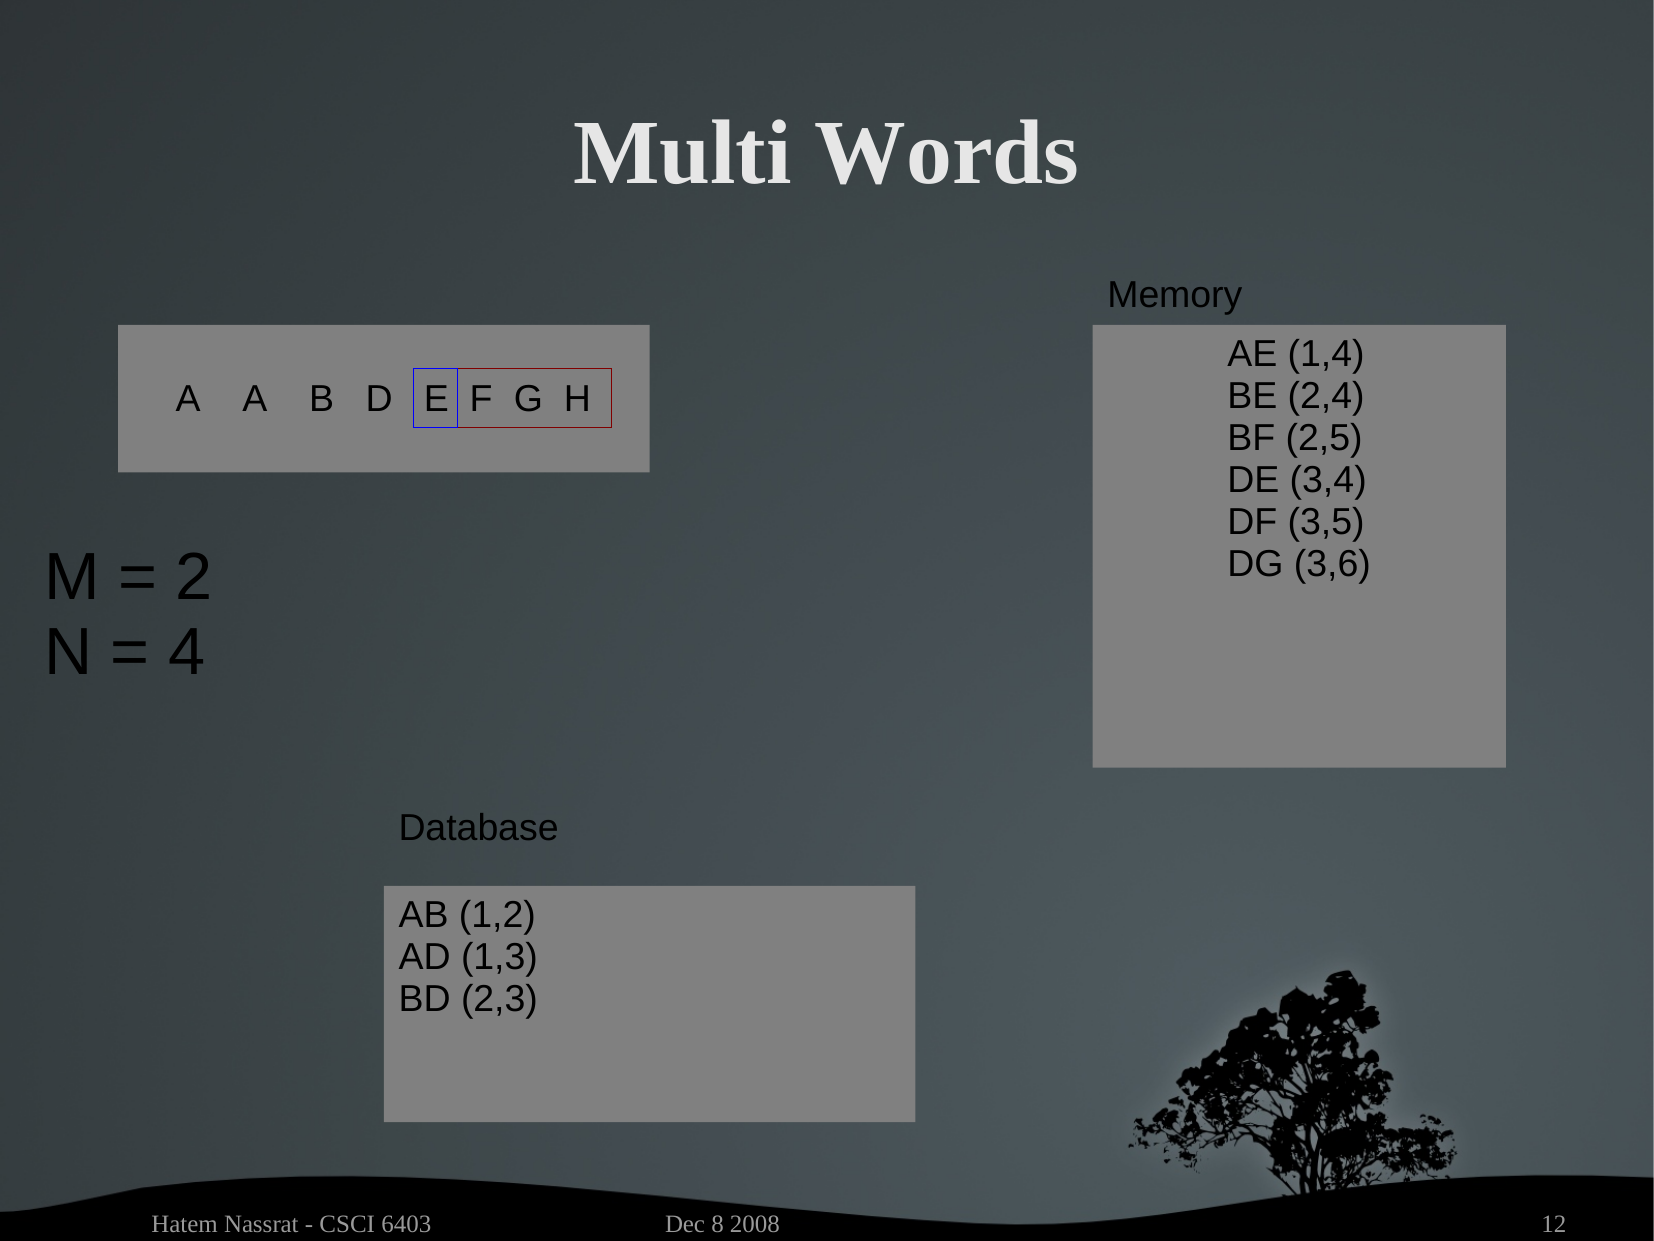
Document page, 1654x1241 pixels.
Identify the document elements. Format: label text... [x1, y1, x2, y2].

text_box Database [383, 799, 591, 857]
text_box Memory [1092, 265, 1258, 323]
picture [0, 0, 1654, 1241]
title Multi Words [82, 49, 1571, 257]
text_box AE (1,4) BE (2,4) BF (2,5) DE (3,4) DF (3,5) DG (3,6) [1092, 324, 1506, 768]
text_box AB (1,2) AD (1,3) BD (2,3) [383, 885, 916, 1123]
text_box A A B D E F G H [118, 324, 650, 473]
text_box M = 2 N = 4 [29, 531, 237, 695]
